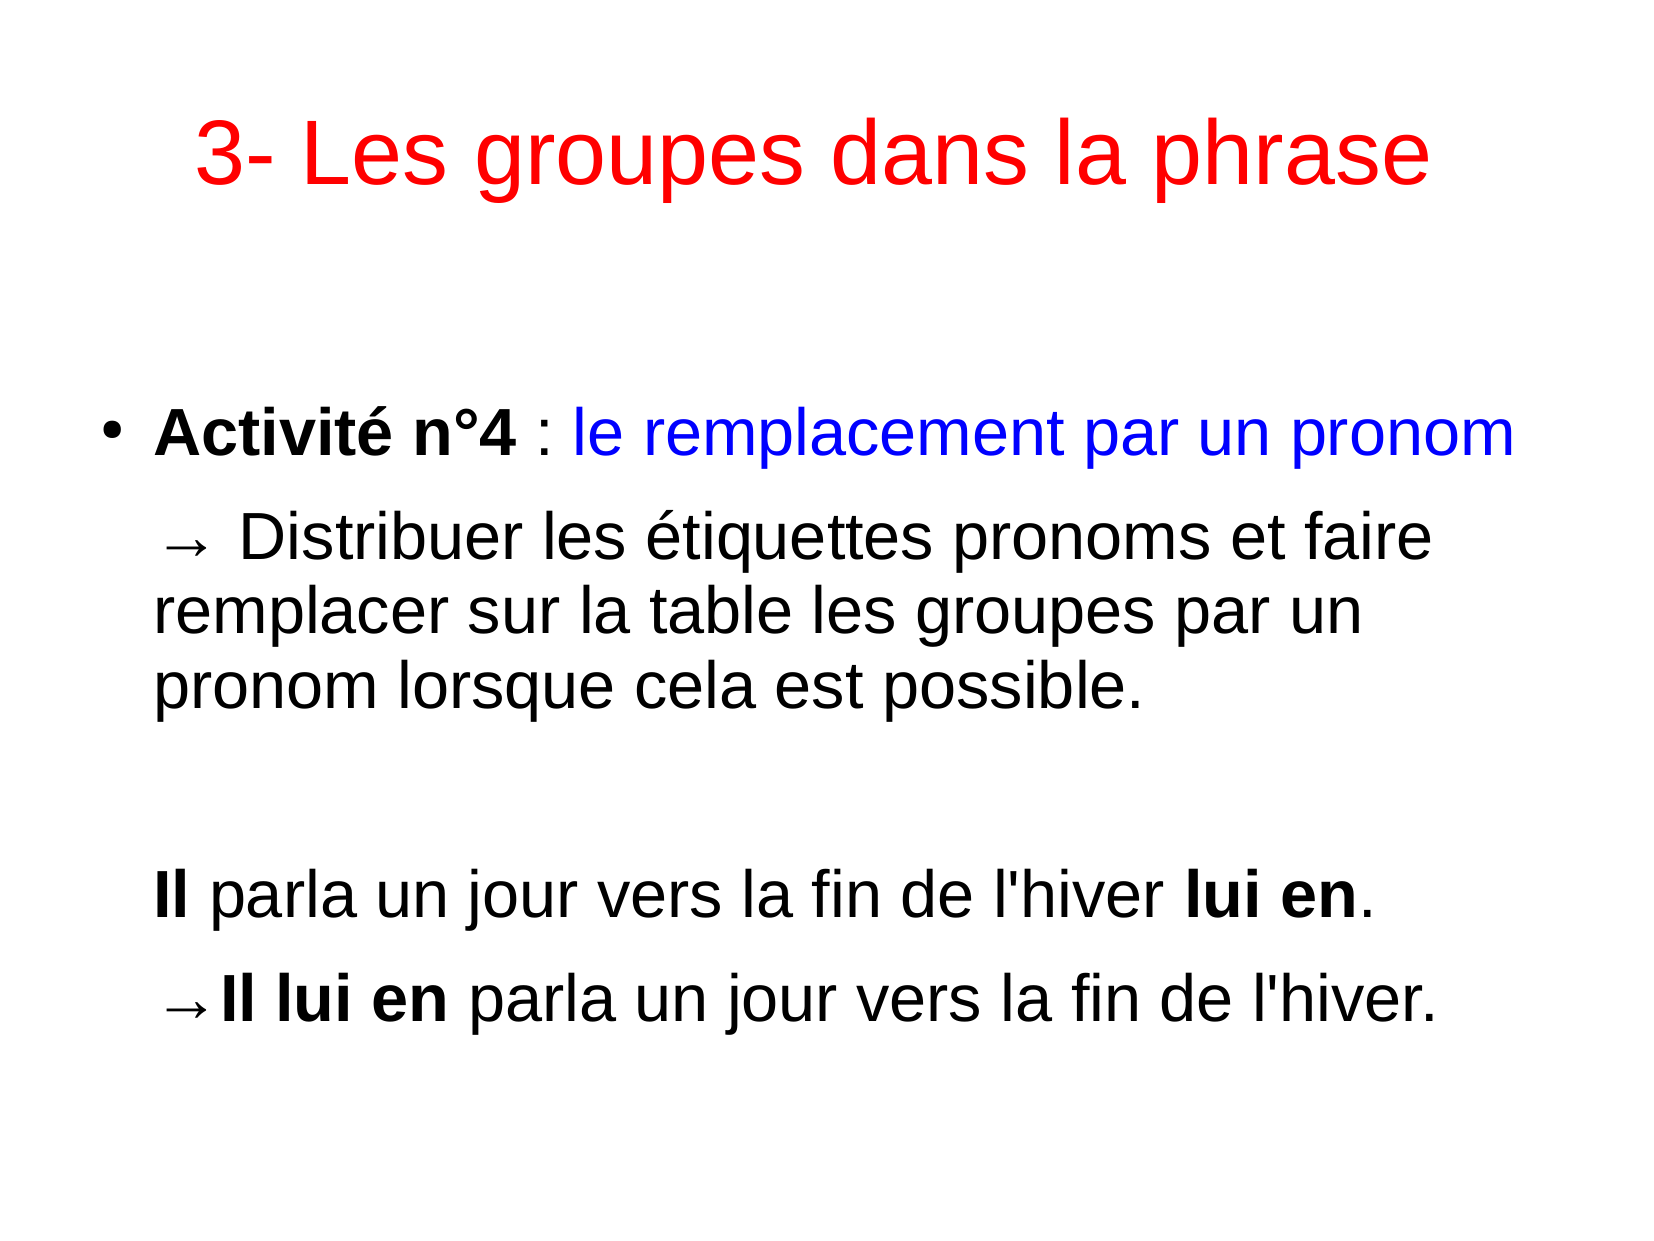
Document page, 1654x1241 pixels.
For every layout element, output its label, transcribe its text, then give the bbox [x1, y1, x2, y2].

title 3- Les groupes dans la phrase [82, 49, 1571, 257]
list Activité n°4 : le remplacement par un pronom → Distribuer les étiquettes pronoms et faire remplacer sur la table les groupes par un pronom lorsque cela est possible. Il parla un jour vers la fin de l'hiver lui en. →Il lui en parla un jour vers la fin de l'hiver. [82, 290, 1571, 1123]
